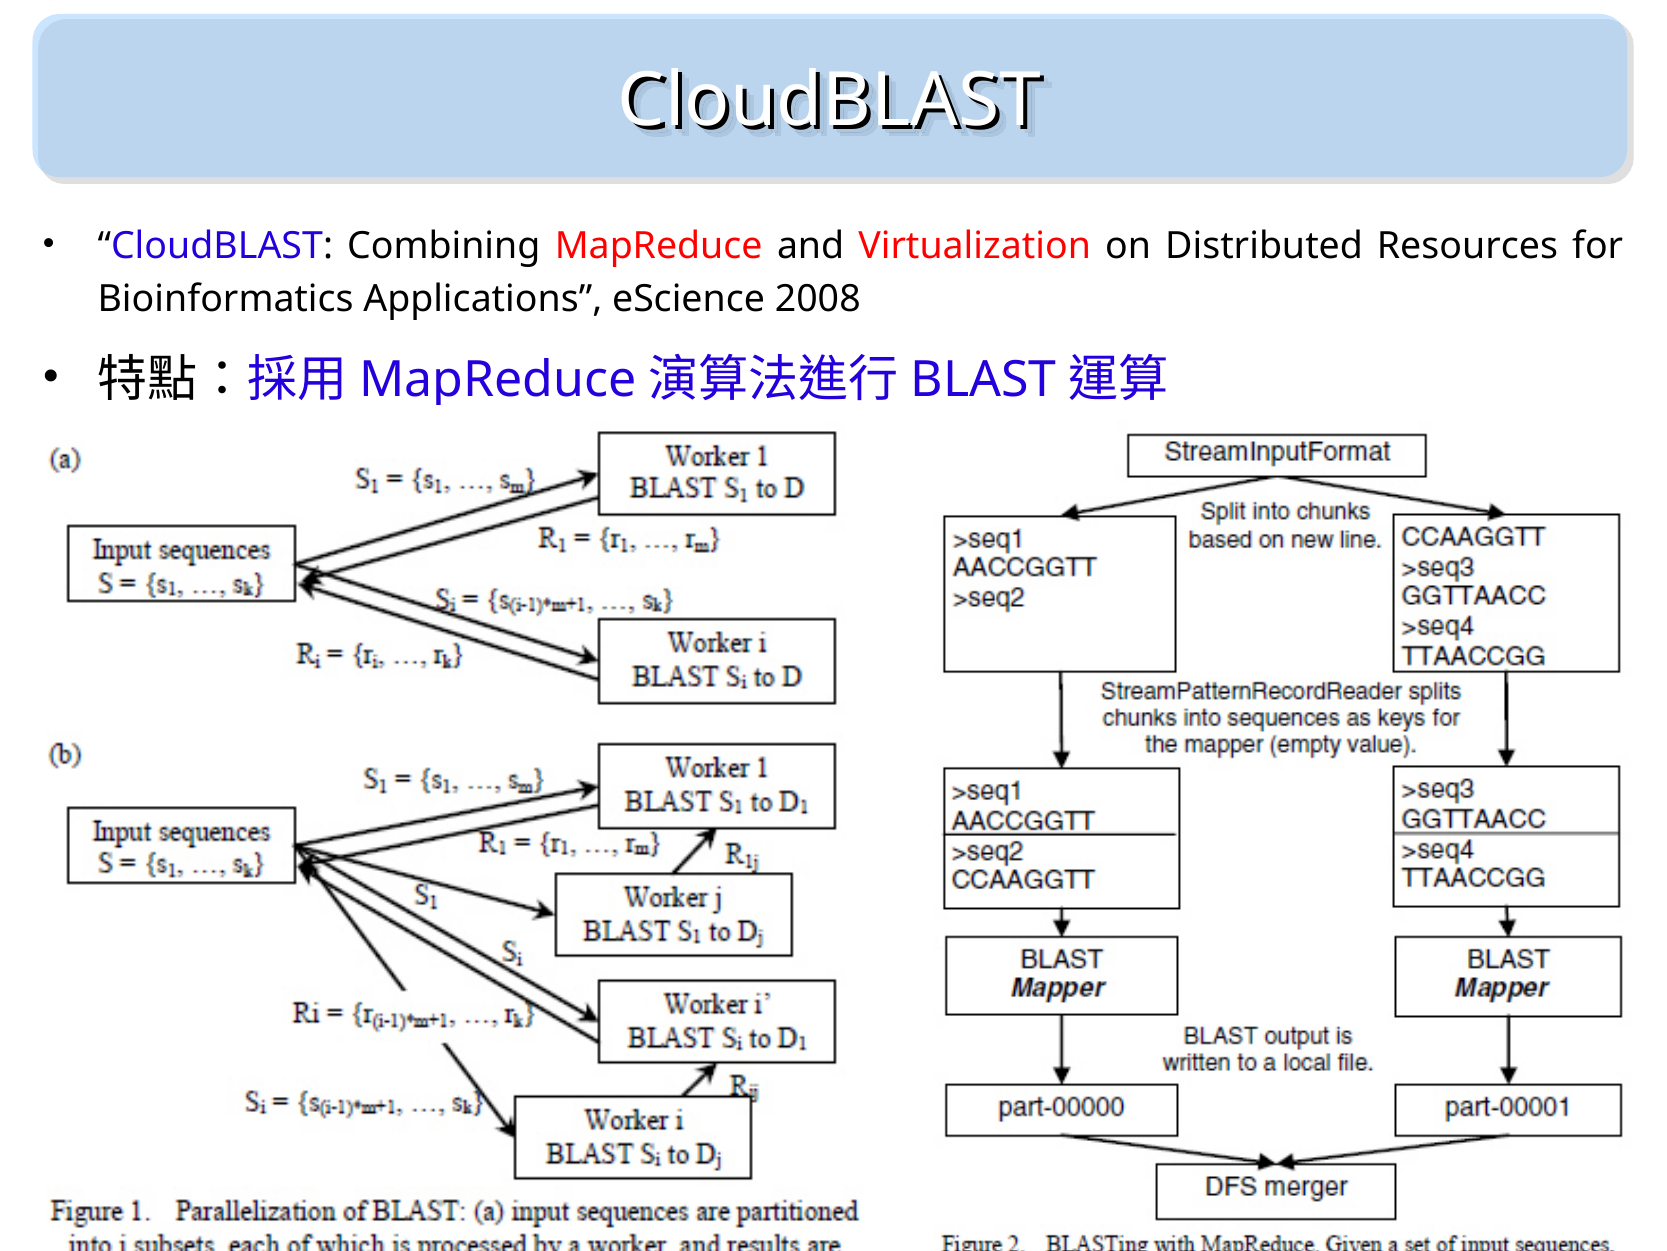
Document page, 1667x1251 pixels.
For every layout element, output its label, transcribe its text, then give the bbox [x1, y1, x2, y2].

text_box CloudBLAST [32, 13, 1628, 178]
picture [11, 405, 1649, 1251]
text_box “CloudBLAST: Combining MapReduce and Virtualization on Distributed Resources for Bioinformatics Applications”, eScience 2008 特點：採用MapReduce演算法進行BLAST運算 [42, 212, 1624, 406]
